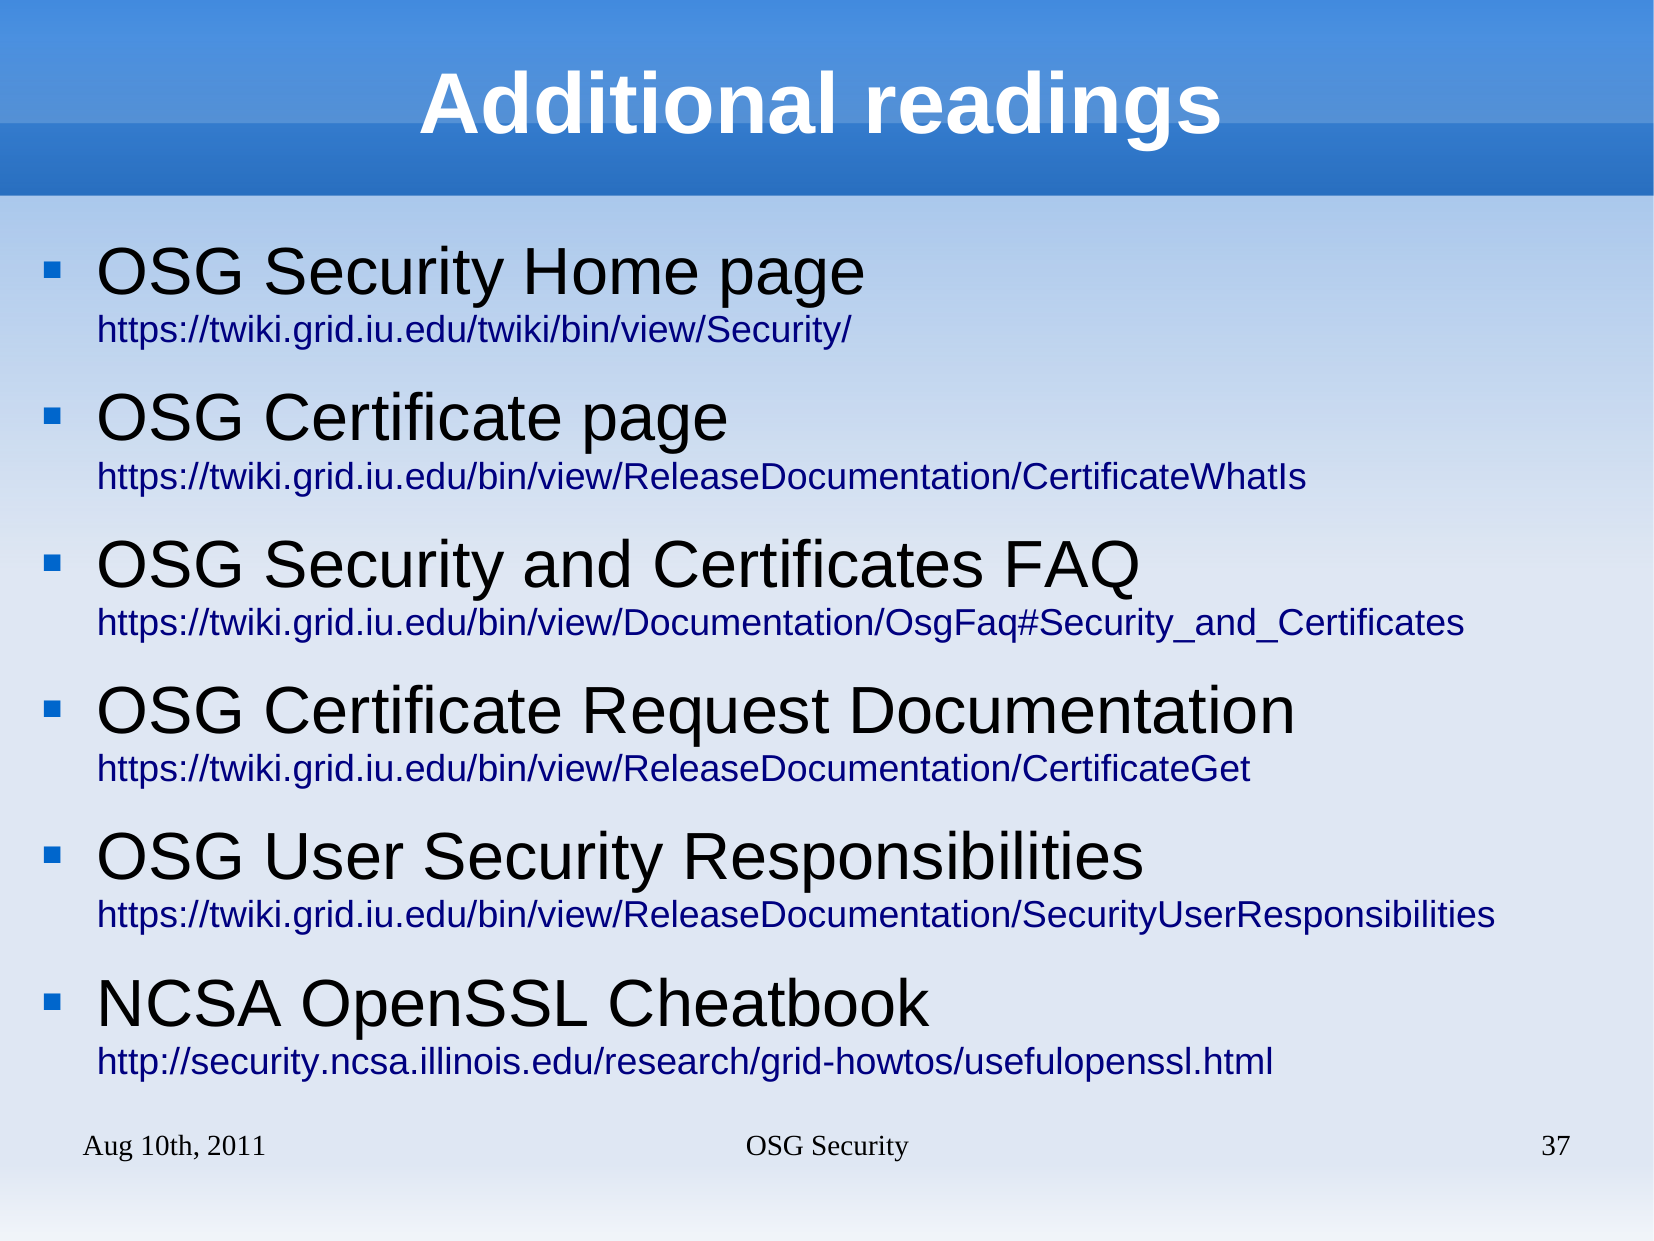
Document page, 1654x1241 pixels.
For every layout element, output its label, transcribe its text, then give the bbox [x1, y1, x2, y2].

picture [0, 0, 1654, 1241]
title Additional readings [76, 0, 1565, 208]
list OSG Security Home page https://twiki.grid.iu.edu/twiki/bin/view/Security/ OSG Certificate page https://twiki.grid.iu.edu/bin/view/ReleaseDocumentation/CertificateWhatIs OSG Security and Certificates FAQ https://twiki.grid.iu.edu/bin/view/Documentation/OsgFaq#Security_and_Certificates OSG Certificate Request Documentation https://twiki.grid.iu.edu/bin/view/ReleaseDocumentation/CertificateGet OSG User Security Responsibilitieshttps://twiki.grid.iu.edu/bin/view/ReleaseDocumentation/SecurityUserResponsibilities NCSA OpenSSL Cheatbook http://security.ncsa.illinois.edu/research/grid-howtos/usefulopenssl.html [26, 234, 1633, 1083]
